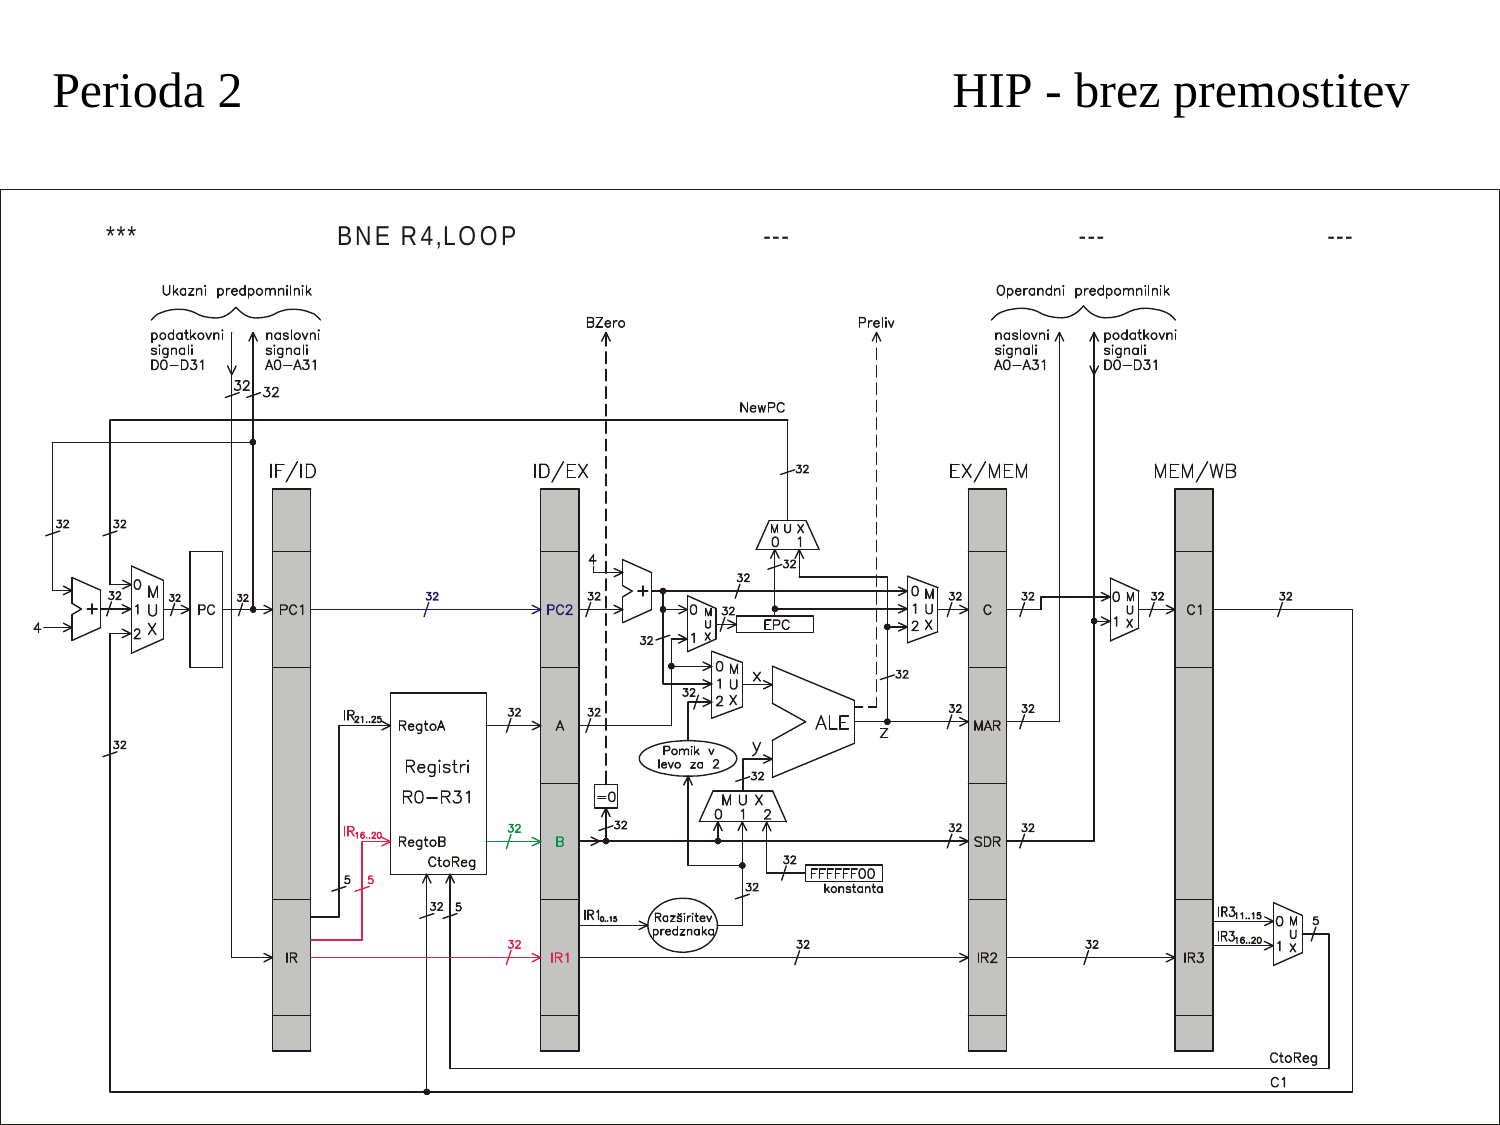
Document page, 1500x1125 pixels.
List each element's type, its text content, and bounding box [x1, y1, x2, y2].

text_box Perioda 2 HIP - brez premostitev [37, 49, 1476, 126]
picture [0, 188, 1500, 1125]
